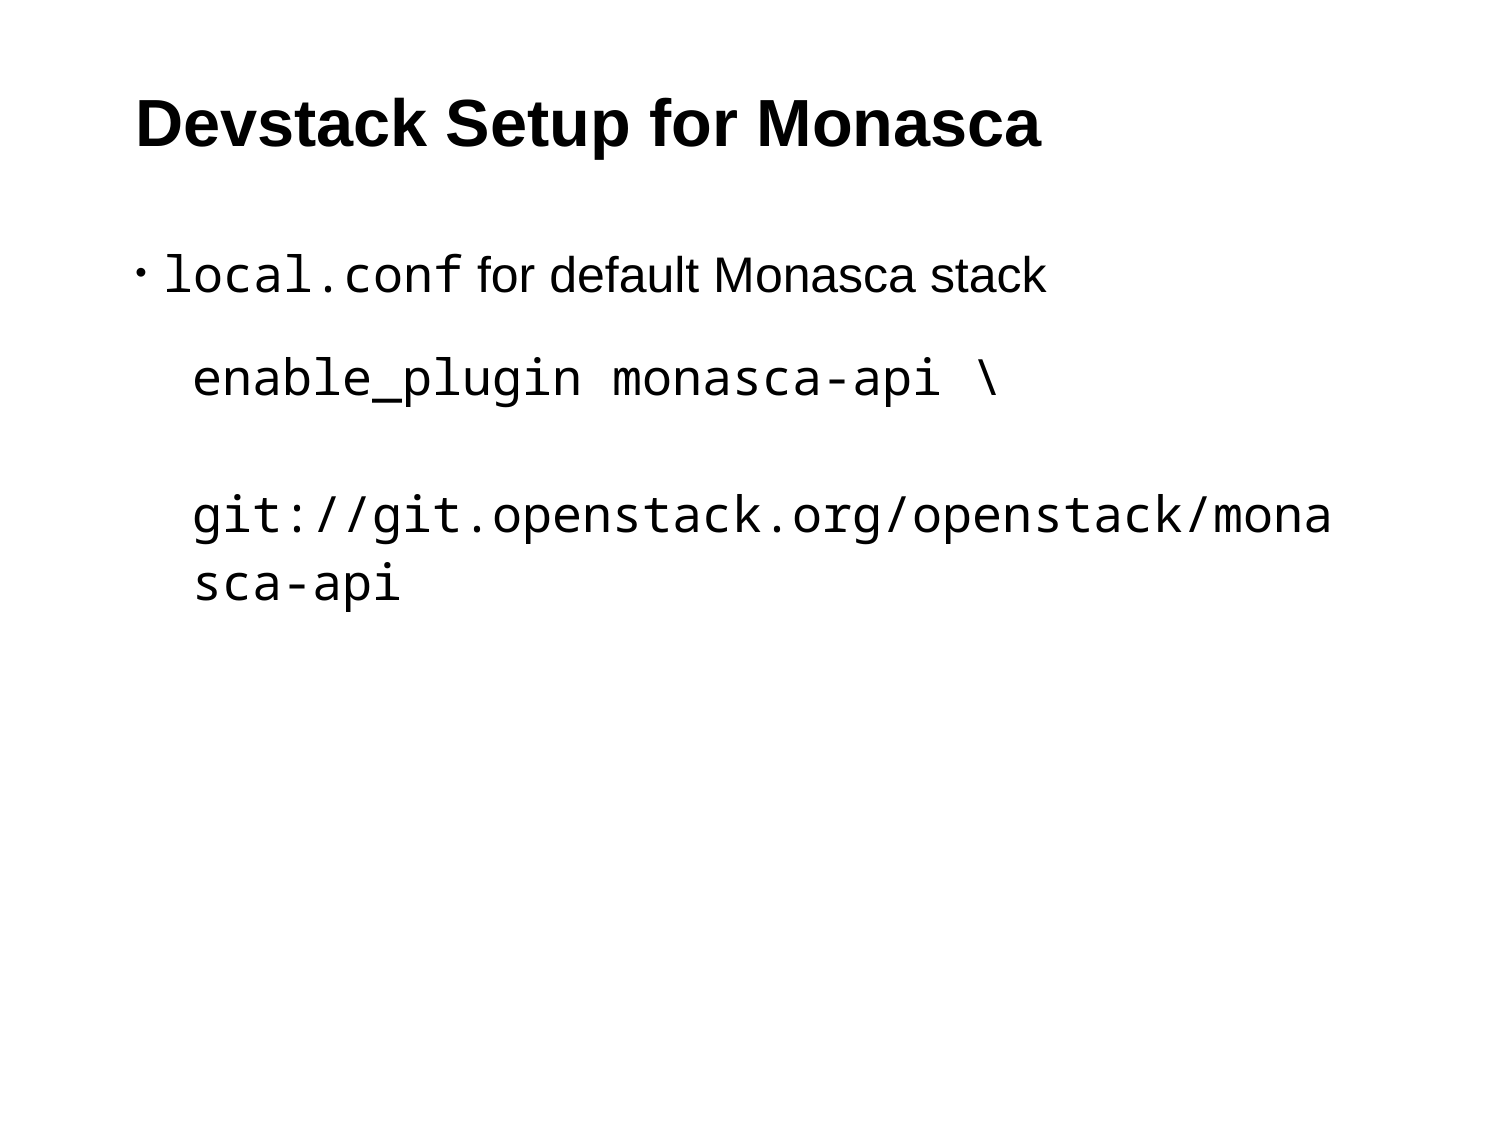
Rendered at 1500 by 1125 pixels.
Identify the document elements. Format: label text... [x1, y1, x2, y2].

title Devstack Setup for Monasca [135, 41, 1372, 204]
list local.conf for default Monasca stack enable_plugin monasca-api \ git://git.openstack.org/openstack/monasca-api [135, 238, 1372, 892]
